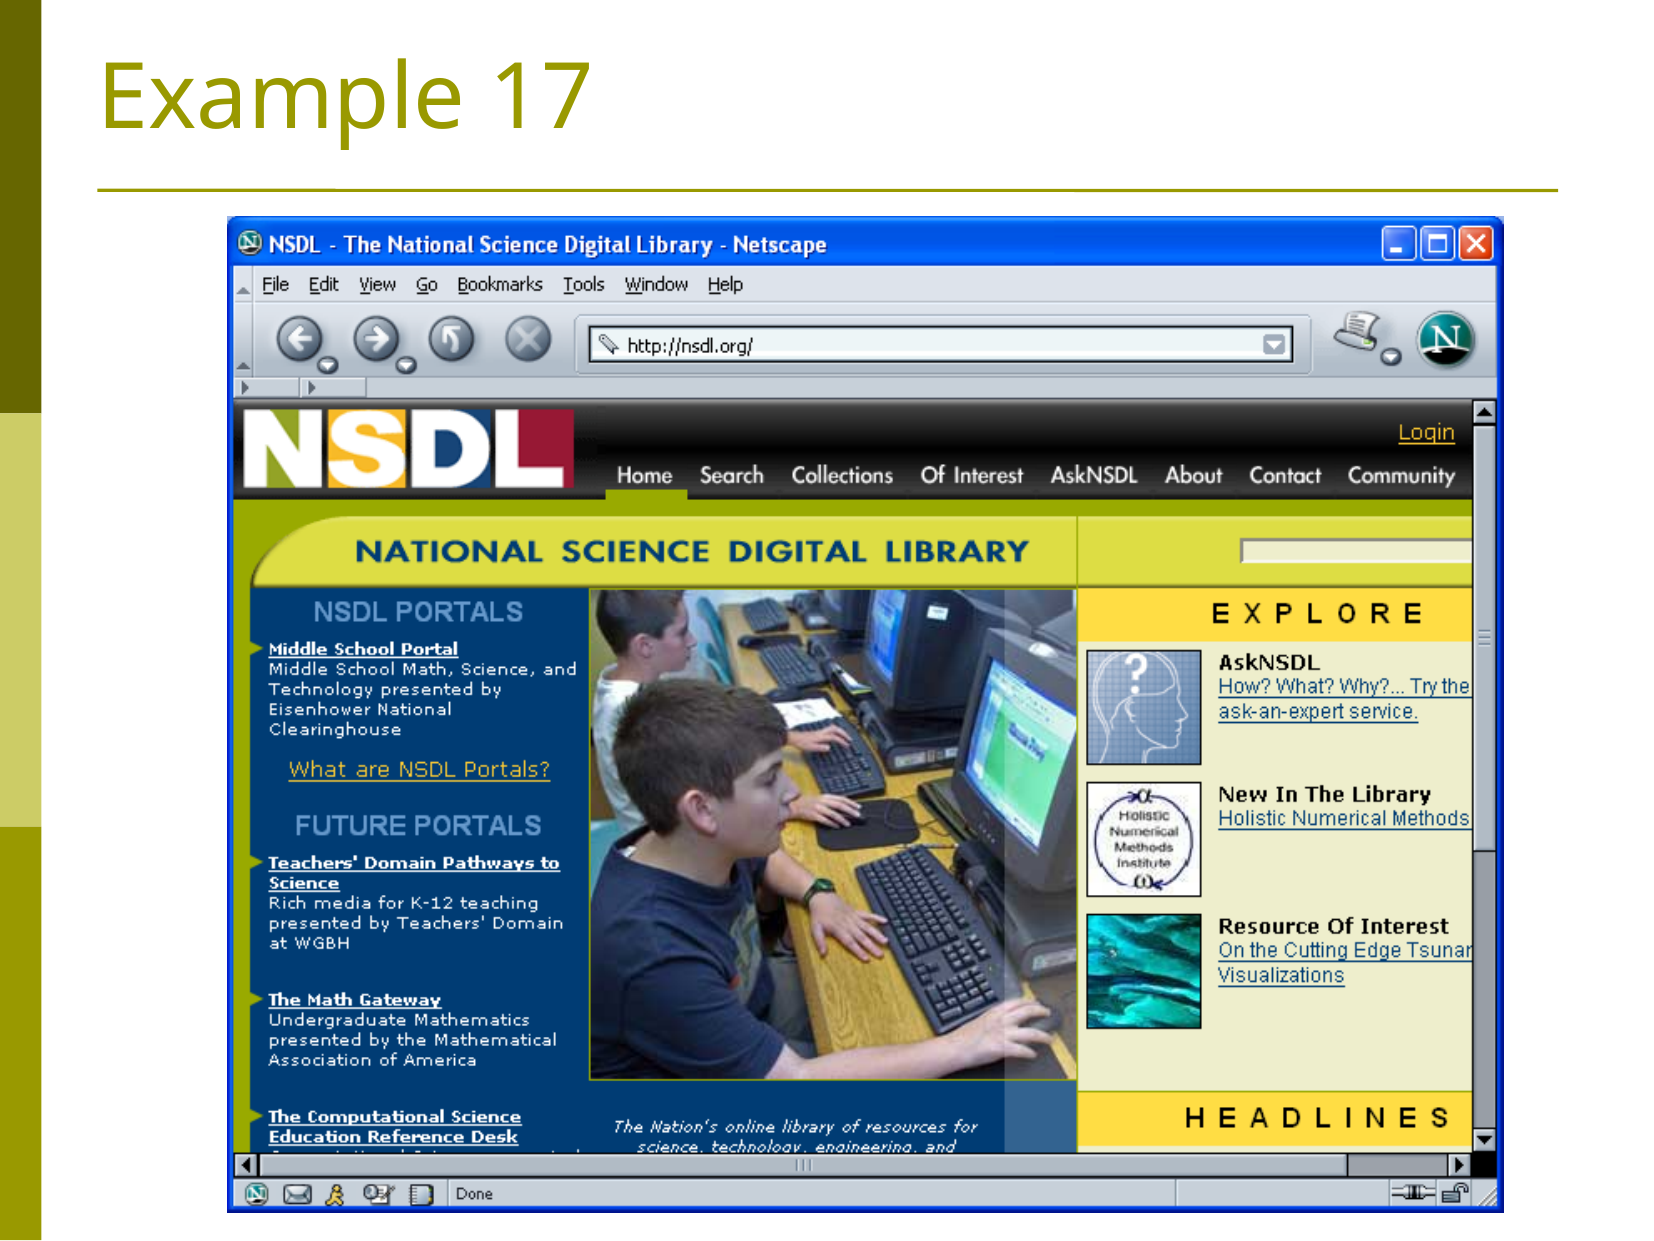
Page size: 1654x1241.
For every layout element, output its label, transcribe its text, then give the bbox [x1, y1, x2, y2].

picture [227, 216, 1504, 1213]
title Example 17 [82, 0, 1571, 164]
